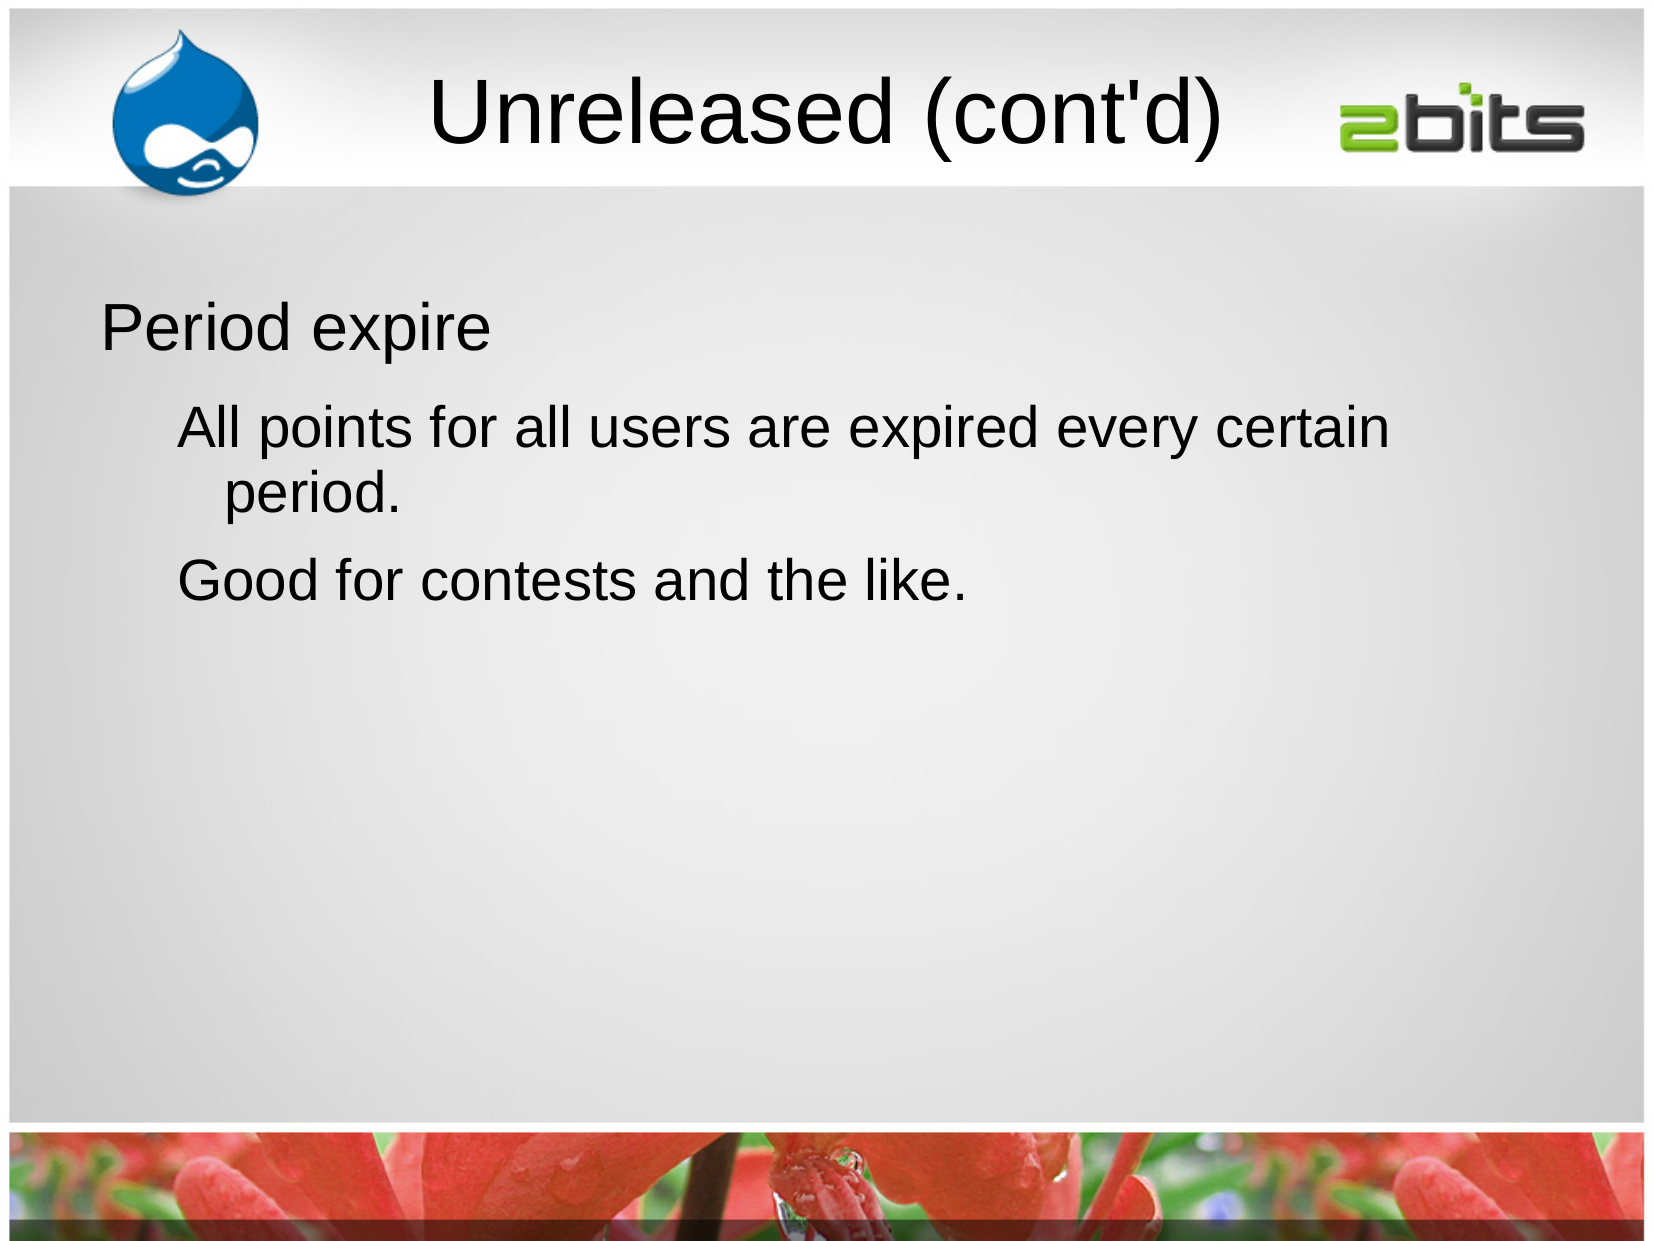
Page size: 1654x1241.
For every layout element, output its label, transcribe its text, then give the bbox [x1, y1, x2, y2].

picture [0, 0, 1654, 1241]
list Period expire All points for all users are expired every certain period. Good for contests and the like. [82, 290, 1571, 1094]
title Unreleased (cont'd) [82, 15, 1571, 208]
